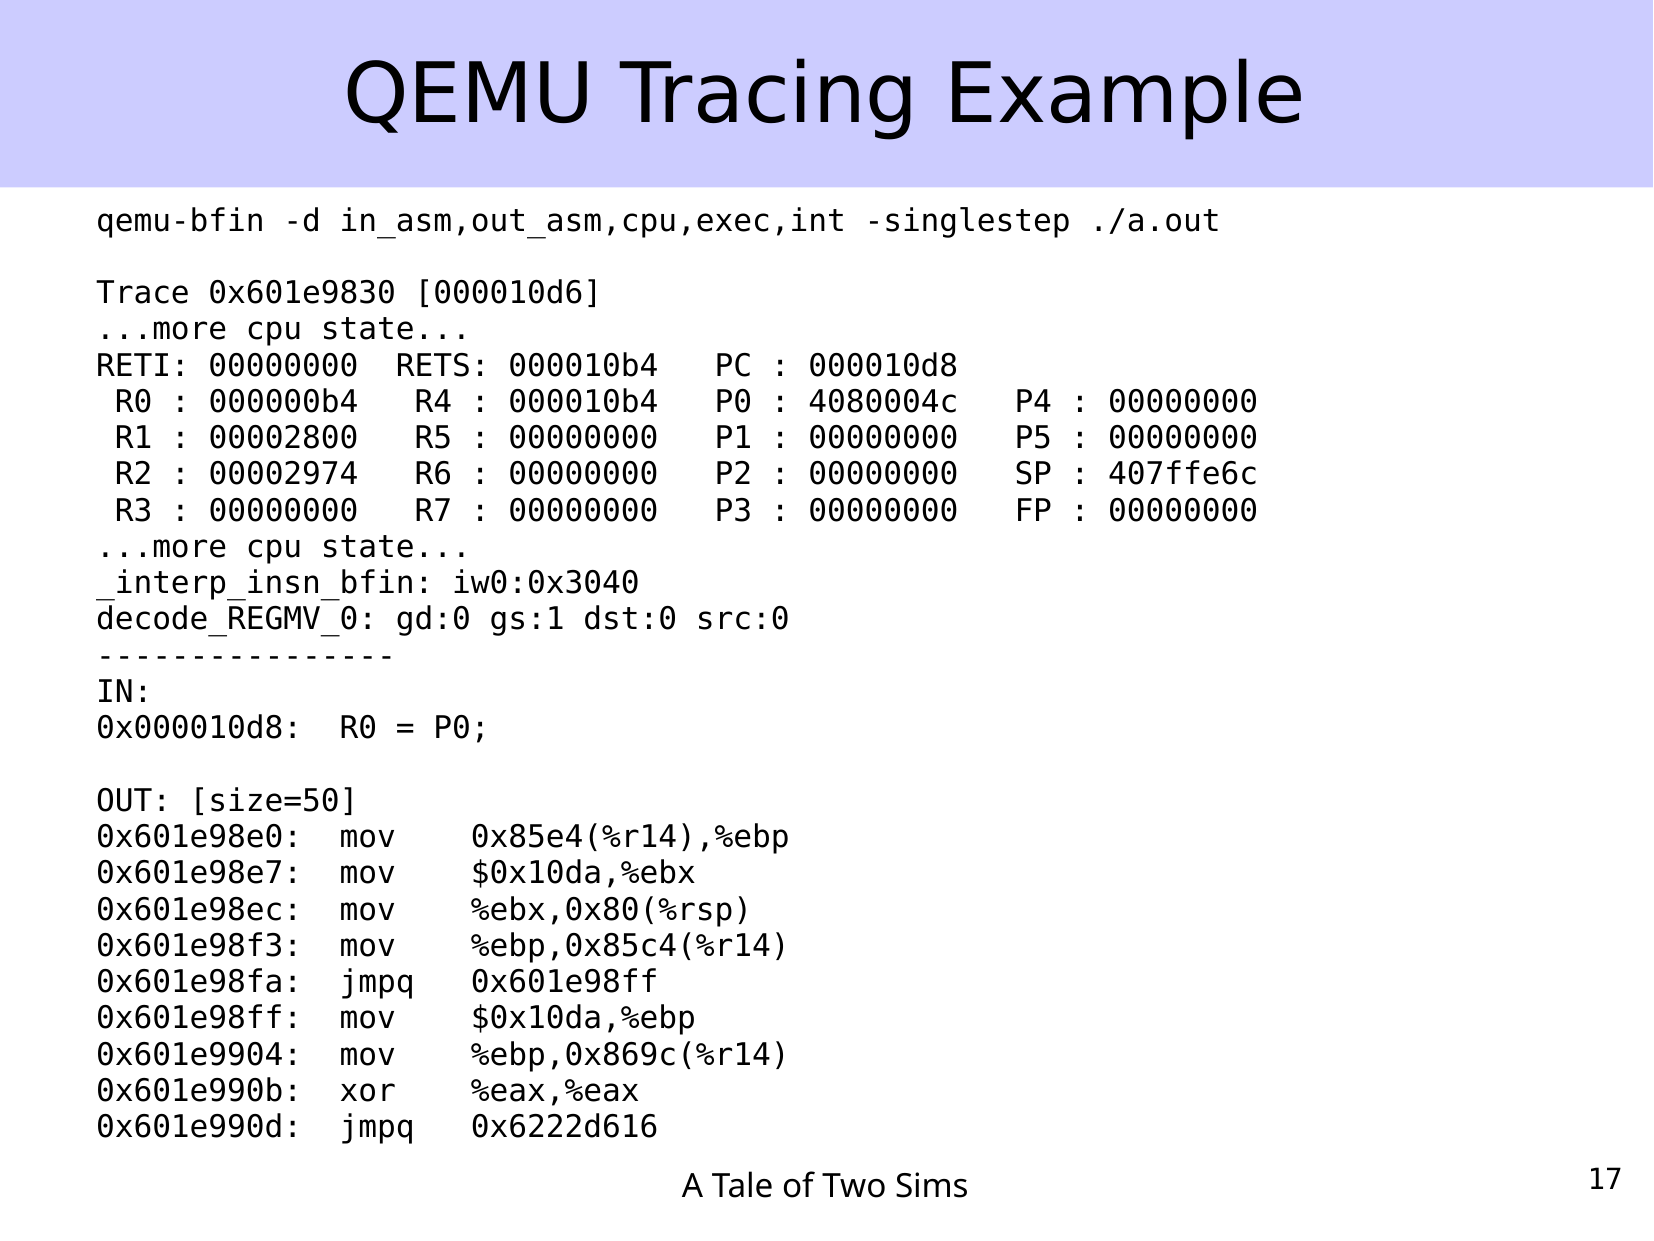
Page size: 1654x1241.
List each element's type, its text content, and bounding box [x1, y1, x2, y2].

title QEMU Tracing Example [0, 0, 1651, 188]
list qemu-bfin -d in_asm,out_asm,cpu,exec,int -singlestep ./a.out Trace 0x601e9830 [000010d6] ...more cpu state... RETI: 00000000 RETS: 000010b4 PC : 000010d8 R0 : 000000b4 R4 : 000010b4 P0 : 4080004c P4 : 00000000 R1 : 00002800 R5 : 00000000 P1 : 00000000 P5 : 00000000 R2 : 00002974 R6 : 00000000 P2 : 00000000 SP : 407ffe6c R3 : 00000000 R7 : 00000000 P3 : 00000000 FP : 00000000 ...more cpu state... _interp_insn_bfin: iw0:0x3040 decode_REGMV_0: gd:0 gs:1 dst:0 src:0 ---------------- IN: 0x000010d8: R0 = P0; OUT: [size=50] 0x601e98e0: mov 0x85e4(%r14),%ebp 0x601e98e7: mov $0x10da,%ebx 0x601e98ec: mov %ebx,0x80(%rsp) 0x601e98f3: mov %ebp,0x85c4(%r14) 0x601e98fa: jmpq 0x601e98ff 0x601e98ff: mov $0x10da,%ebp 0x601e9904: mov %ebp,0x869c(%r14) 0x601e990b: xor %eax,%eax 0x601e990d: jmpq 0x6222d616 [29, 201, 1620, 1151]
